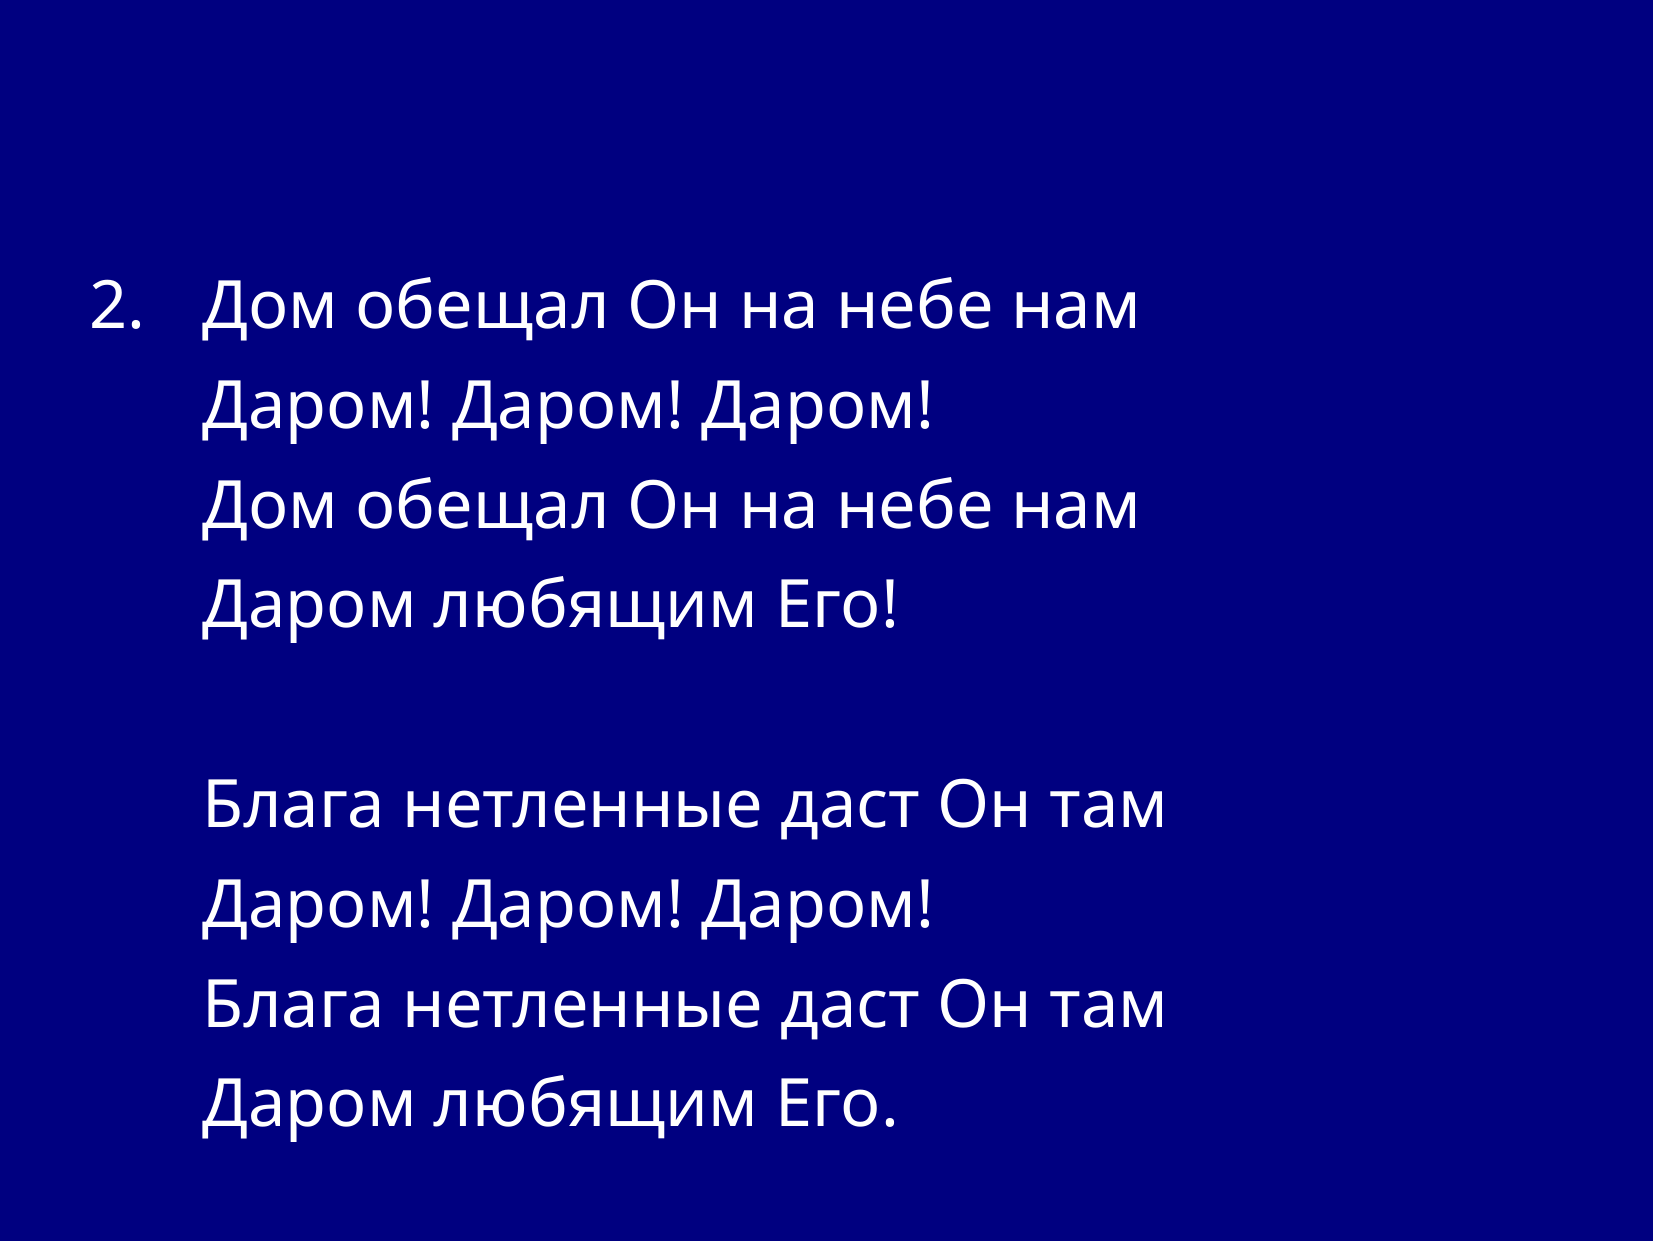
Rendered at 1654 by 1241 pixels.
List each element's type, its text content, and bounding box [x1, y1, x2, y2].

text_box 2. Дом обещал Он на небе нам Даром! Даром! Даром! Дом обещал Он на небе нам Даром любящим Его! Блага нетленные даст Он там Даром! Даром! Даром! Блага нетленные даст Он там Даром любящим Его. [75, 150, 1576, 1163]
